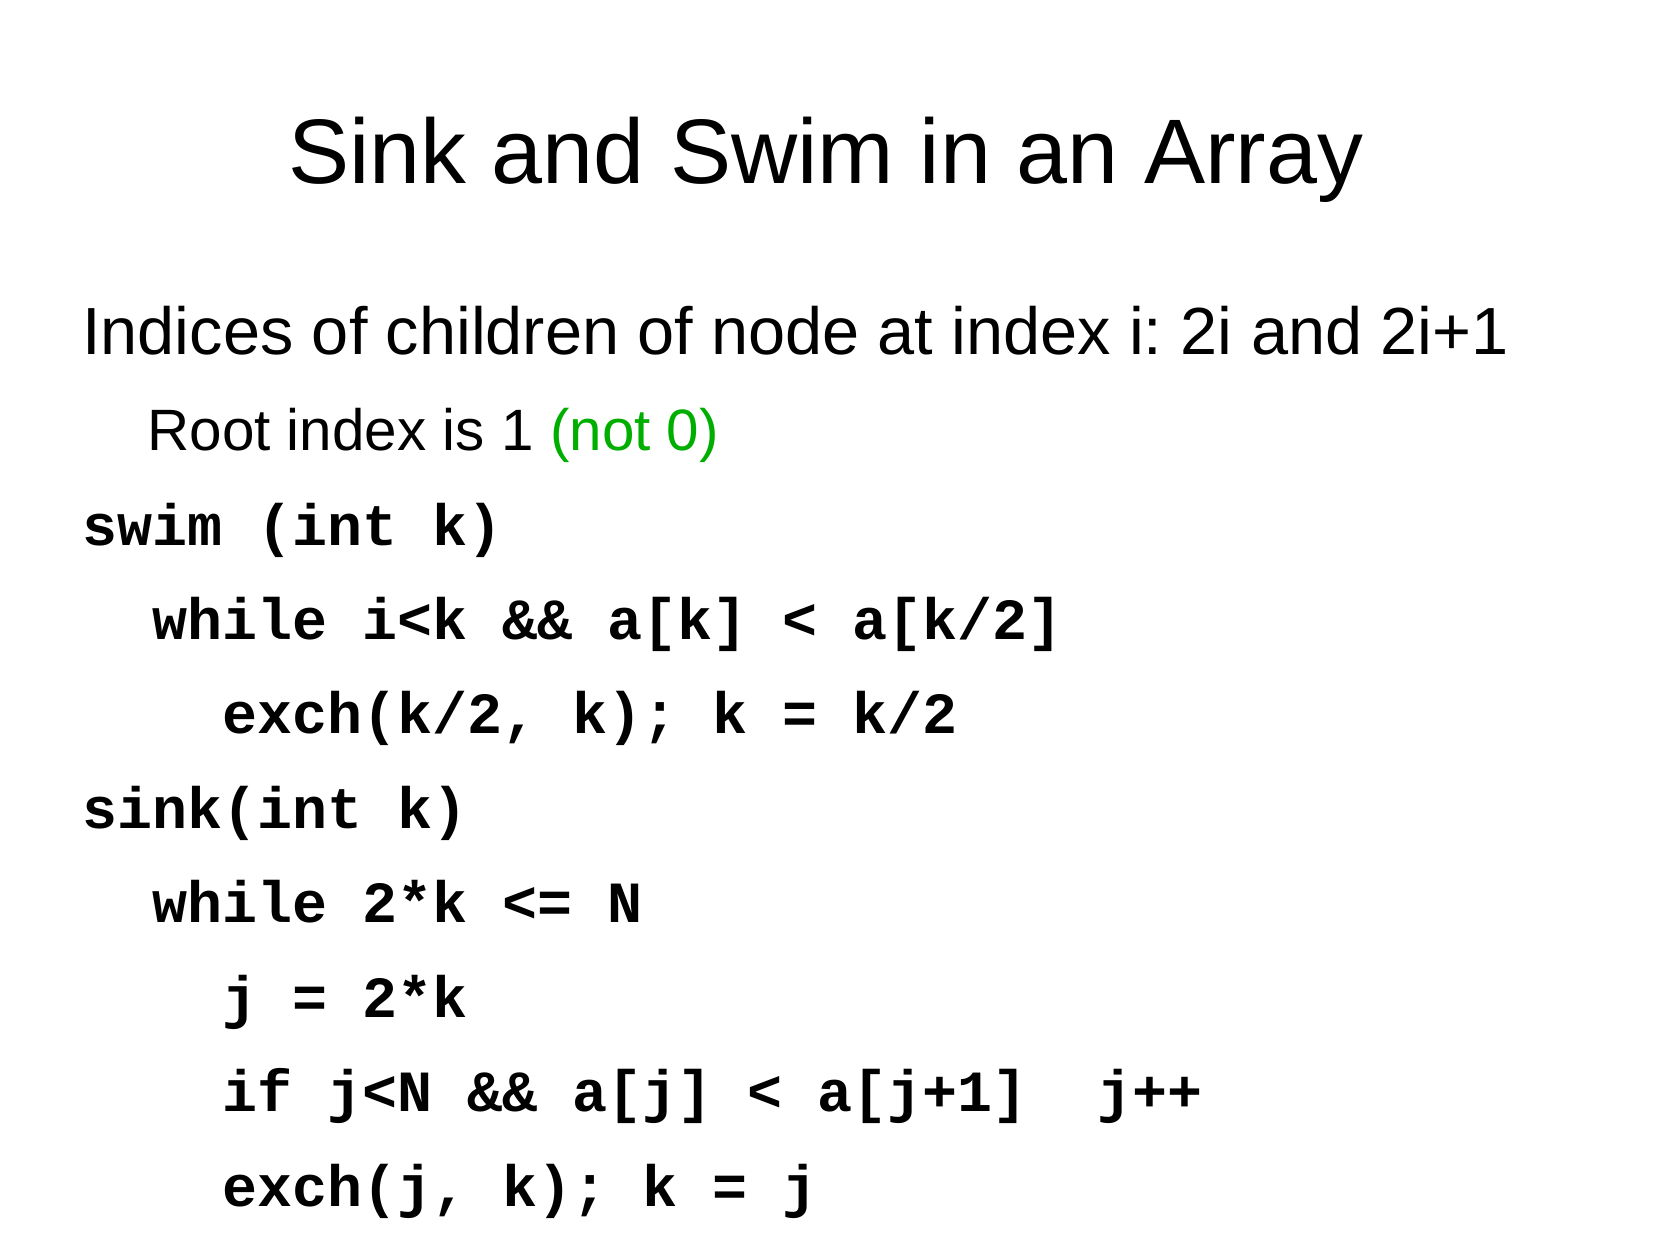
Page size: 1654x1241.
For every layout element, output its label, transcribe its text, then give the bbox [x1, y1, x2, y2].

list Indices of children of node at index i: 2i and 2i+1 Root index is 1 (not 0) swim (int k) while i<k && a[k] < a[k/2] exch(k/2, k); k = k/2 sink(int k) while 2*k <= N j = 2*k if j<N && a[j] < a[j+1] j++ exch(j, k); k = j [82, 290, 1571, 1220]
title Sink and Swim in an Array [82, 49, 1571, 257]
